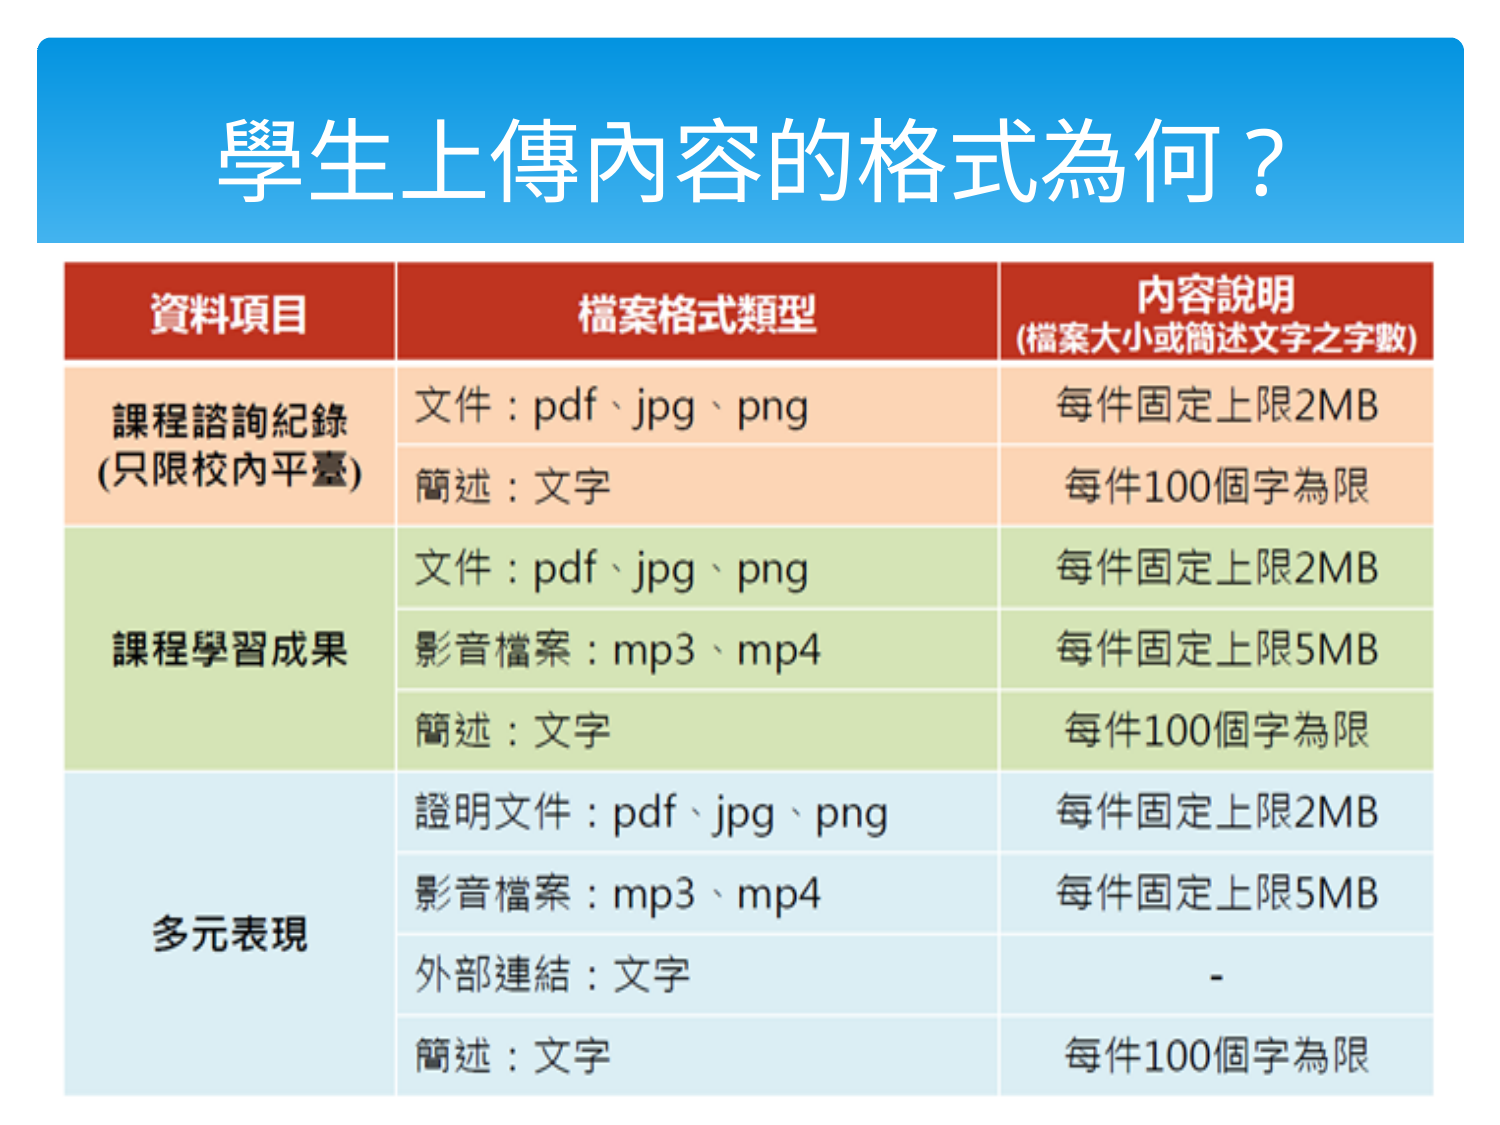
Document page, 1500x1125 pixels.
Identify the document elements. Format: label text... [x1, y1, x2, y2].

picture [33, 243, 1467, 1125]
title 學生上傳內容的格式為何? [75, 55, 1426, 243]
